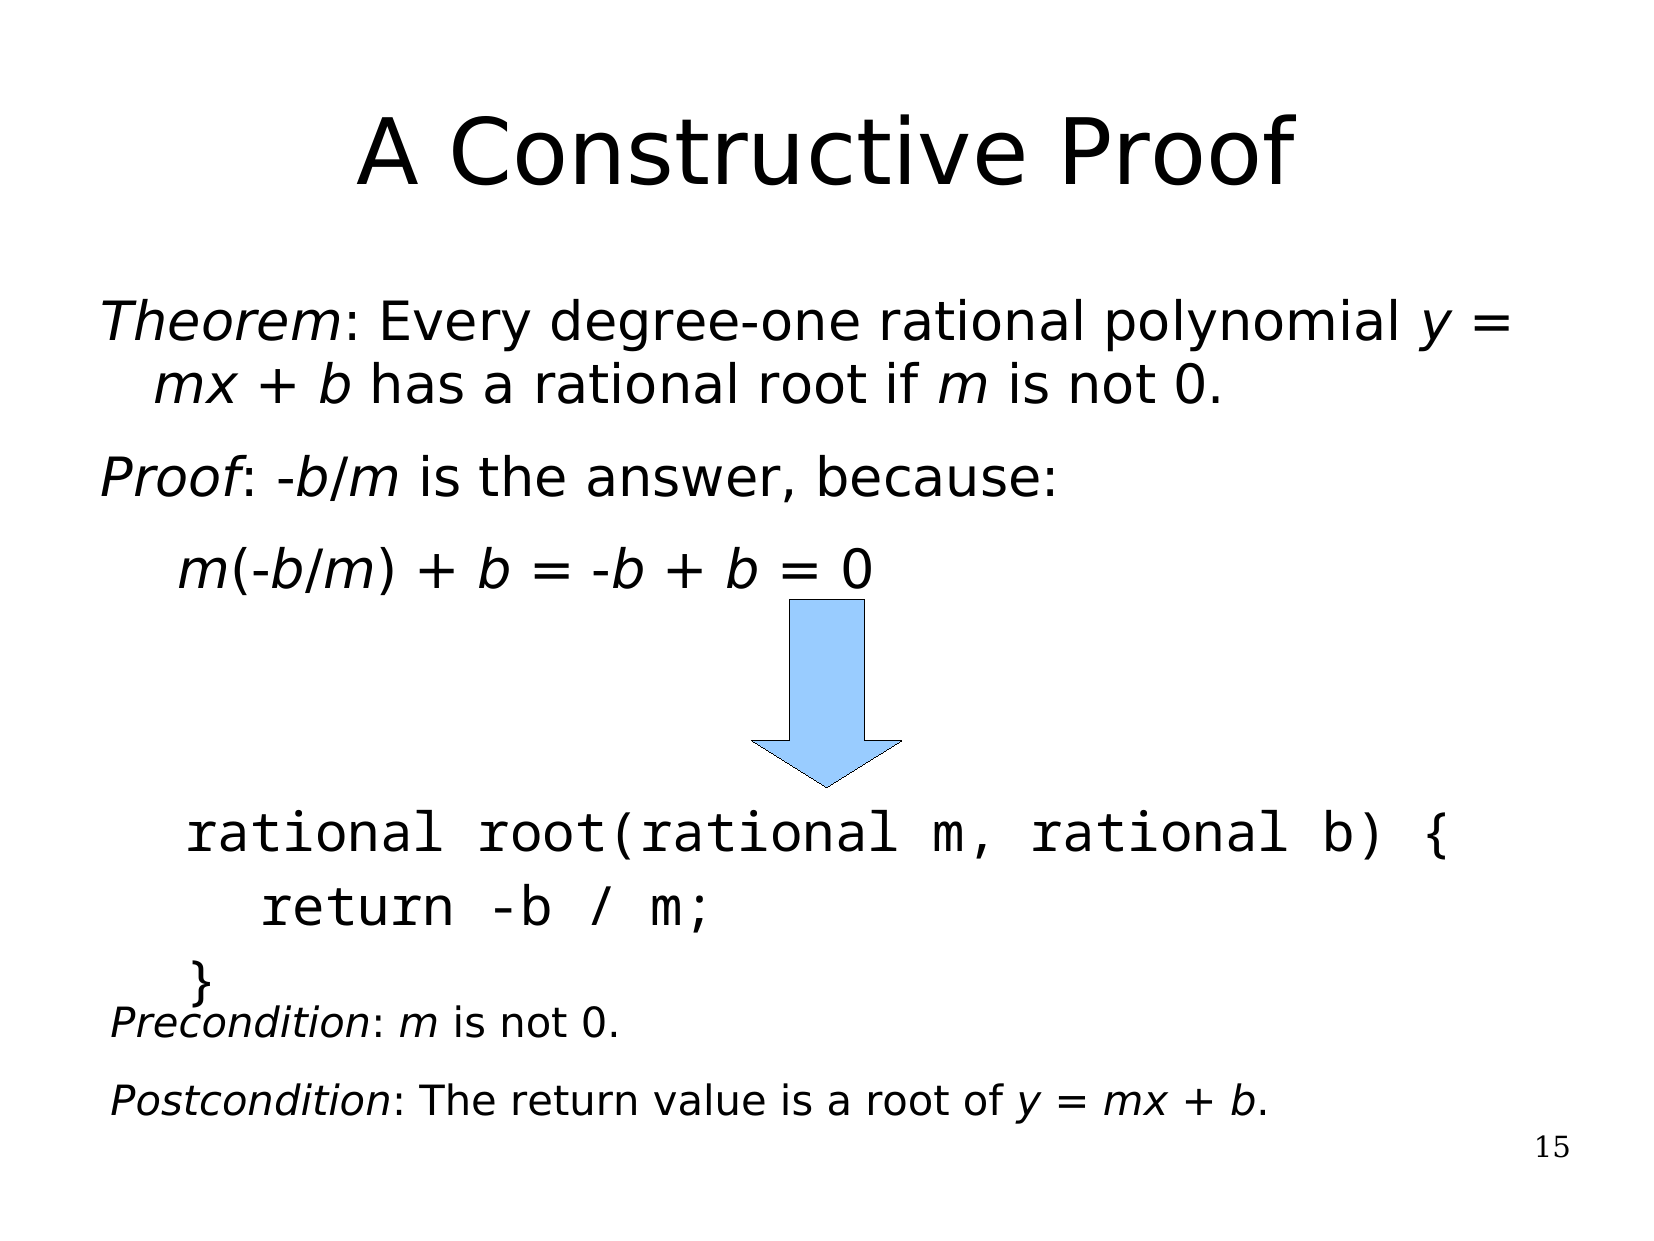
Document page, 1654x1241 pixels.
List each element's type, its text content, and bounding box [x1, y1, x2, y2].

title A Constructive Proof [82, 49, 1571, 257]
text_box [751, 599, 902, 788]
list Precondition: m is not 0. Postcondition: The return value is a root of y = mx + b. [92, 998, 1581, 1163]
text_box rational root(rational m, rational b) { return -b / m; } [170, 786, 1484, 991]
list Theorem: Every degree-one rational polynomial y = mx + b has a rational root if m is not 0. Proof: -b/m is the answer, because: m(-b/m) + b = -b + b = 0 [82, 290, 1571, 638]
